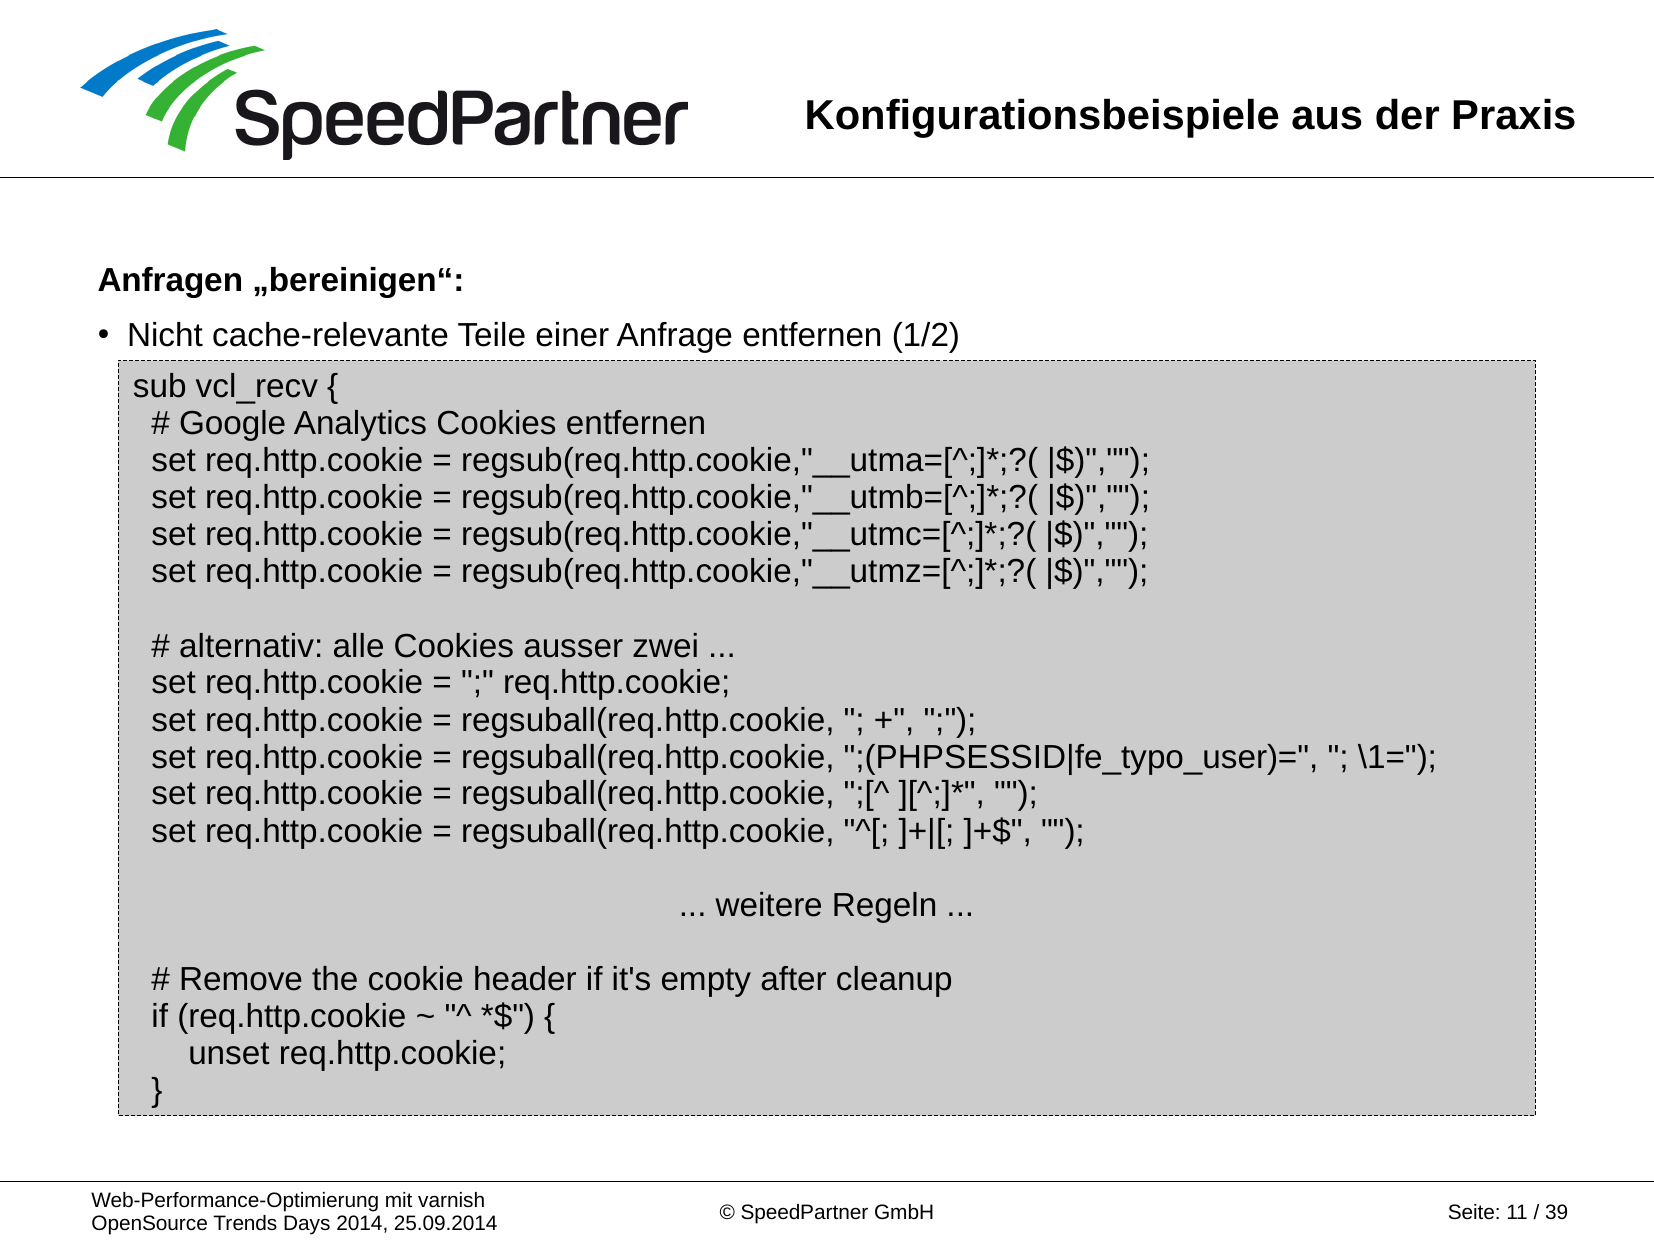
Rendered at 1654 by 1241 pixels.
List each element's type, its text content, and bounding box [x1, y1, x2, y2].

title Konfigurationsbeispiele aus der Praxis [590, 70, 1577, 160]
picture [80, 29, 688, 160]
text_box Anfragen „bereinigen“: Nicht cache-relevante Teile einer Anfrage entfernen (1/2) [82, 254, 1565, 1177]
text_box sub vcl_recv { # Google Analytics Cookies entfernen set req.http.cookie = regsub(req.http.cookie,"__utma=[^;]*;?( |$)",""); set req.http.cookie = regsub(req.http.cookie,"__utmb=[^;]*;?( |$)",""); set req.http.cookie = regsub(req.http.cookie,"__utmc=[^;]*;?( |$)",""); set req.http.cookie = regsub(req.http.cookie,"__utmz=[^;]*;?( |$)",""); # alternativ: alle Cookies ausser zwei ... set req.http.cookie = ";" req.http.cookie; set req.http.cookie = regsuball(req.http.cookie, "; +", ";"); set req.http.cookie = regsuball(req.http.cookie, ";(PHPSESSID|fe_typo_user)=", "; \1="); set req.http.cookie = regsuball(req.http.cookie, ";[^ ][^;]*", ""); set req.http.cookie = regsuball(req.http.cookie, "^[; ]+|[; ]+$", ""); ... weitere Regeln ... # Remove the cookie header if it's empty after cleanup if (req.http.cookie ~ "^ *$") { unset req.http.cookie; } [118, 360, 1536, 1116]
